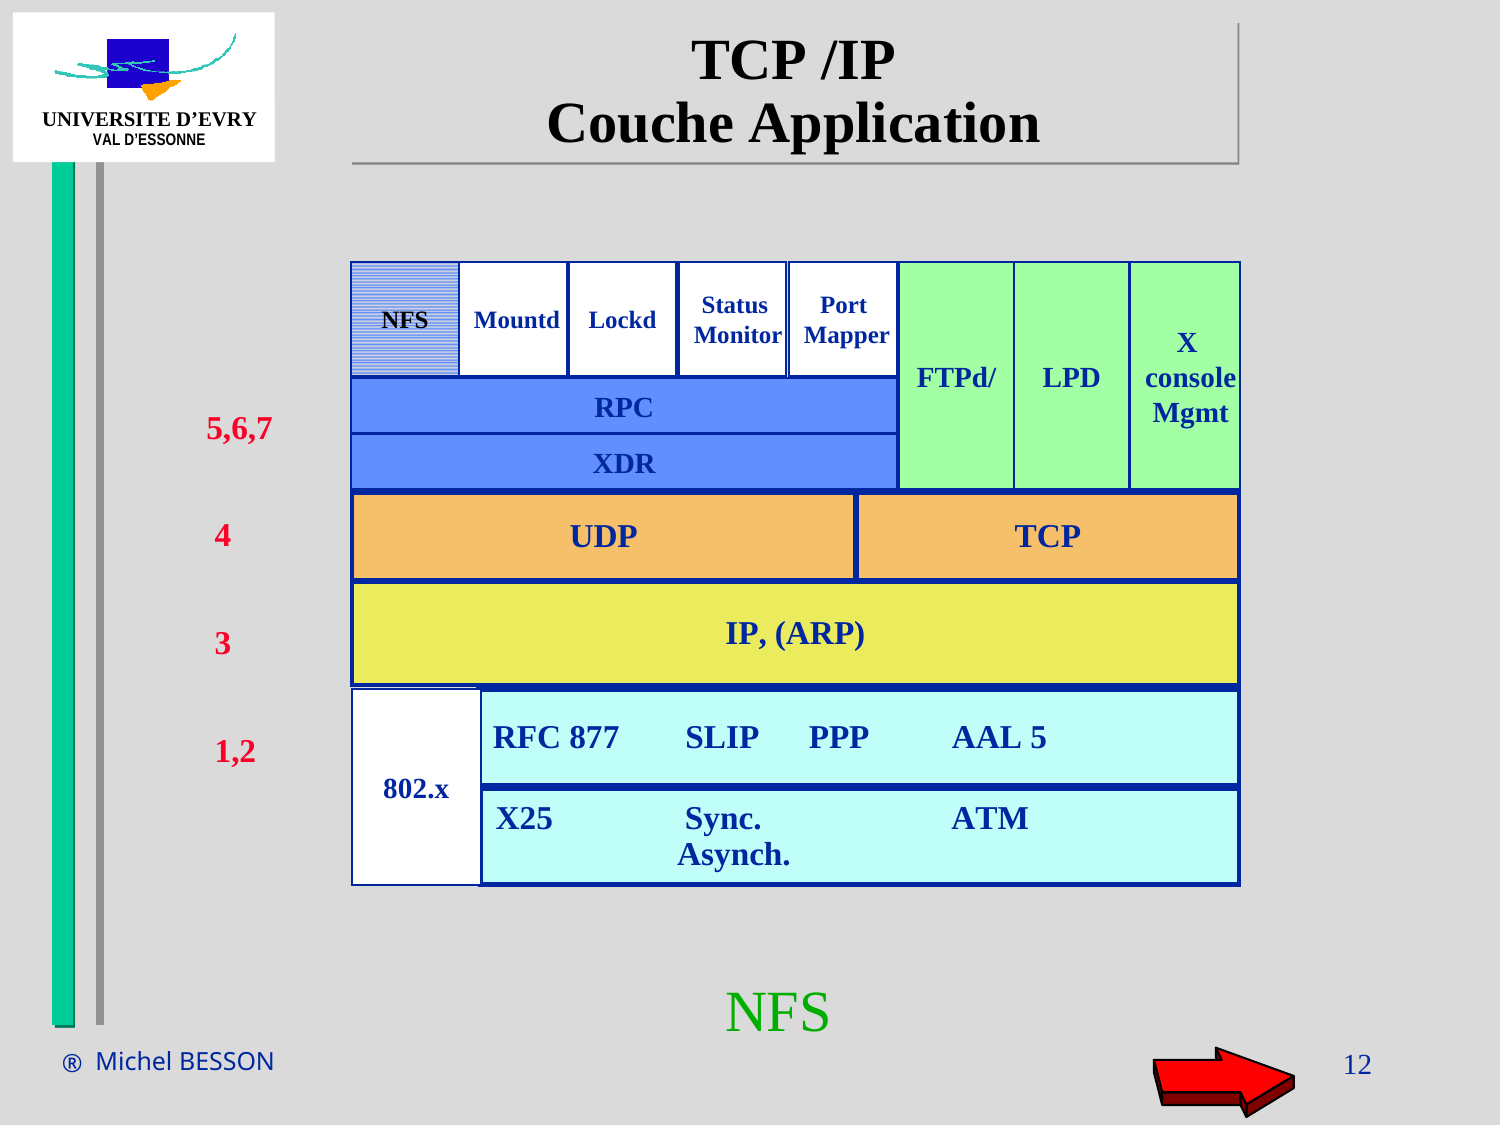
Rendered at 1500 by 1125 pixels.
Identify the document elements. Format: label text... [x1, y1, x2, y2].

text_box Port Mapper [788, 262, 897, 376]
text_box RFC 877 SLIP PPP AAL 5 [482, 689, 1239, 786]
text_box Lockd [568, 262, 677, 376]
text_box Michel BESSON [12, 1025, 325, 1101]
picture [24, 21, 263, 101]
text_box FTPd/ [899, 262, 1014, 490]
text_box X console Mgmt [1130, 262, 1240, 490]
text_box XDR [351, 434, 898, 490]
text_box UDP [352, 492, 856, 581]
text_box [1153, 1047, 1294, 1117]
text_box LPD [1014, 262, 1130, 490]
text_box 802.x [351, 688, 482, 885]
text_box TCP /IP Couche Application [350, 21, 1238, 163]
text_box X25 Sync. ATM Asynch. [482, 788, 1239, 885]
text_box 5,6,7 4 3 1,2 [191, 402, 289, 778]
text_box NFS [351, 262, 458, 376]
text_box RPC [351, 377, 898, 434]
text_box <numéro> [1074, 1025, 1388, 1101]
text_box TCP [856, 492, 1239, 581]
text_box NFS [709, 965, 848, 1051]
text_box IP, (ARP) [352, 582, 1239, 686]
text_box Mountd [458, 262, 567, 376]
text_box Status Monitor [678, 262, 787, 376]
